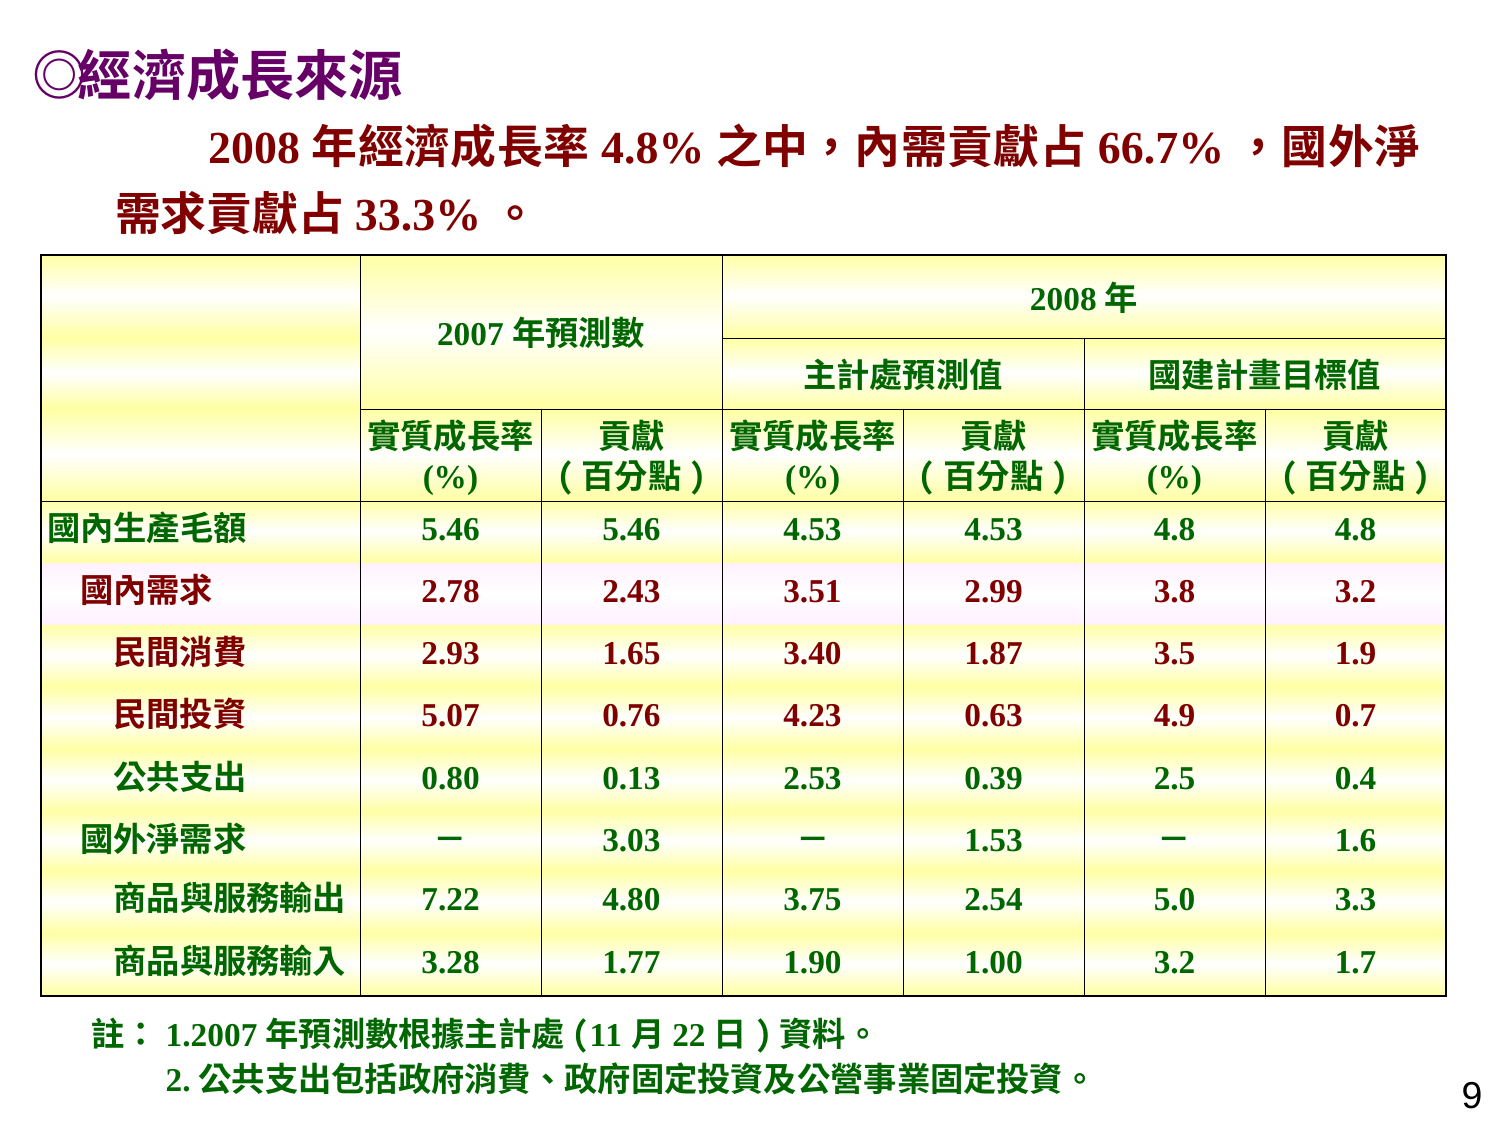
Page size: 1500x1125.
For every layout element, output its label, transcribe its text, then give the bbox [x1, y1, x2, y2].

table_cell 4.8 [1266, 502, 1445, 563]
table_cell 3.75 [723, 872, 903, 934]
table_cell 2.78 [361, 563, 541, 626]
table_cell 實質成長率 (%) [1085, 410, 1265, 501]
table_cell 0.80 [361, 750, 541, 812]
table_cell 0.13 [542, 750, 722, 812]
table_cell 3.51 [723, 563, 903, 626]
table_cell 貢獻 (百分點) [904, 410, 1084, 501]
table_cell 0.4 [1266, 750, 1445, 812]
table_cell 3.2 [1085, 934, 1265, 995]
table_cell 4.53 [723, 502, 903, 563]
table_cell 1.53 [904, 812, 1084, 872]
table_cell 5.07 [361, 688, 541, 750]
table_cell 4.53 [904, 502, 1084, 563]
table_cell 5.0 [1085, 872, 1265, 934]
table_cell 3.2 [1266, 563, 1445, 626]
table_cell 4.80 [542, 872, 722, 934]
table_cell － [1085, 812, 1265, 872]
table_cell 2.5 [1085, 750, 1265, 812]
text_box 註：1.2007年預測數根據主計處(11月22日)資料。 2.公共支出包括政府消費、政府固定投資及公營事業固定投資。 [76, 1010, 1365, 1107]
table_cell 國外淨需求 [42, 812, 360, 872]
table_cell [42, 409, 360, 501]
table_cell 2.93 [361, 626, 541, 688]
table_cell 1.7 [1266, 934, 1445, 995]
table_cell 主計處預測值 [723, 339, 1084, 409]
table_cell 2.54 [904, 872, 1084, 934]
table_cell 2.43 [542, 563, 722, 626]
table_cell 3.3 [1266, 872, 1445, 934]
table_cell 0.63 [904, 688, 1084, 750]
table_cell 國內生產毛額 [42, 502, 360, 563]
table_cell 4.23 [723, 688, 903, 750]
table_cell 1.9 [1266, 626, 1445, 688]
table_cell 1.90 [723, 934, 903, 995]
table_cell 實質成長率 (%) [361, 410, 541, 501]
table_cell － [361, 812, 541, 872]
table_header 2008年 [723, 256, 1445, 338]
table_cell 實質成長率 (%) [723, 410, 903, 501]
table_cell 1.6 [1266, 812, 1445, 872]
table_cell 貢獻 (百分點) [1266, 410, 1445, 501]
table_cell 2.99 [904, 563, 1084, 626]
table_cell 0.76 [542, 688, 722, 750]
table_header 2007年預測數 [361, 256, 722, 409]
table_cell 4.8 [1085, 502, 1265, 563]
table_cell 國內需求 [42, 563, 360, 626]
table_cell 1.00 [904, 934, 1084, 995]
table_cell 貢獻 (百分點) [542, 410, 722, 501]
table_cell 3.28 [361, 934, 541, 995]
table_cell 3.03 [542, 812, 722, 872]
table_cell 民間投資 [42, 688, 360, 750]
table_cell 1.65 [542, 626, 722, 688]
table_cell 5.46 [361, 502, 541, 563]
table_header [42, 256, 360, 338]
table_cell 1.87 [904, 626, 1084, 688]
table_cell 2.53 [723, 750, 903, 812]
table_cell 0.7 [1266, 688, 1445, 750]
table_cell 1.77 [542, 934, 722, 995]
table_cell 國建計畫目標值 [1085, 339, 1445, 409]
table_cell 公共支出 [42, 750, 360, 812]
text_box ◎經濟成長來源 [17, 20, 1006, 114]
table_cell 3.5 [1085, 626, 1265, 688]
table_cell － [723, 812, 903, 872]
table_cell 商品與服務輸出 [42, 872, 360, 934]
text_box 9 [1446, 1063, 1500, 1125]
table_cell 商品與服務輸入 [42, 934, 360, 995]
table_cell 4.9 [1085, 688, 1265, 750]
table_cell 0.39 [904, 750, 1084, 812]
table_cell 民間消費 [42, 626, 360, 688]
text_box 2008年經濟成長率4.8%之中，內需貢獻占66.7%，國外淨需求貢獻占33.3%。 [100, 99, 1436, 247]
table_cell 7.22 [361, 872, 541, 934]
table_cell 5.46 [542, 502, 722, 563]
table_cell 3.8 [1085, 563, 1265, 626]
table_cell 3.40 [723, 626, 903, 688]
table_cell [42, 338, 360, 409]
